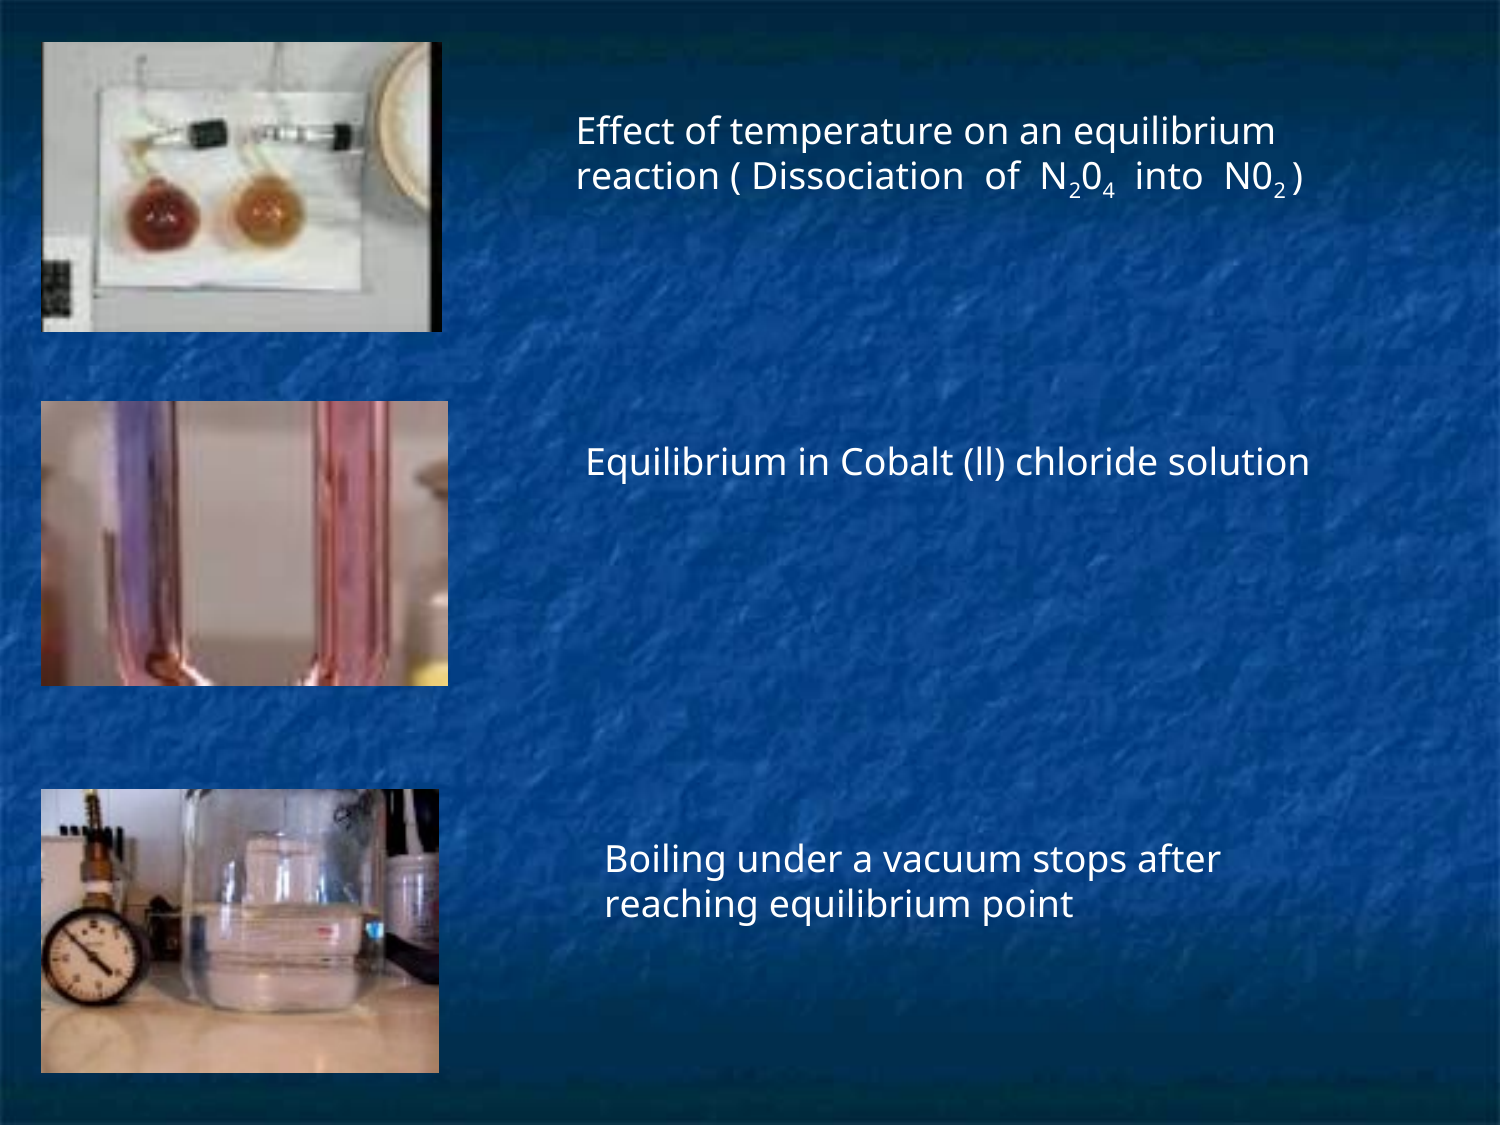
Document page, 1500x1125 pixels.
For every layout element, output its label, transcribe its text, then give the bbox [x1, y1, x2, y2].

picture [0, 0, 1500, 1125]
text_box Effect of temperature on an equilibrium reaction ( Dissociation of N204 into N02 ) [560, 99, 1365, 212]
text_box Boiling under a vacuum stops after reaching equilibrium point [589, 827, 1280, 933]
text_box Equilibrium in Cobalt (ll) chloride solution [570, 430, 1355, 491]
